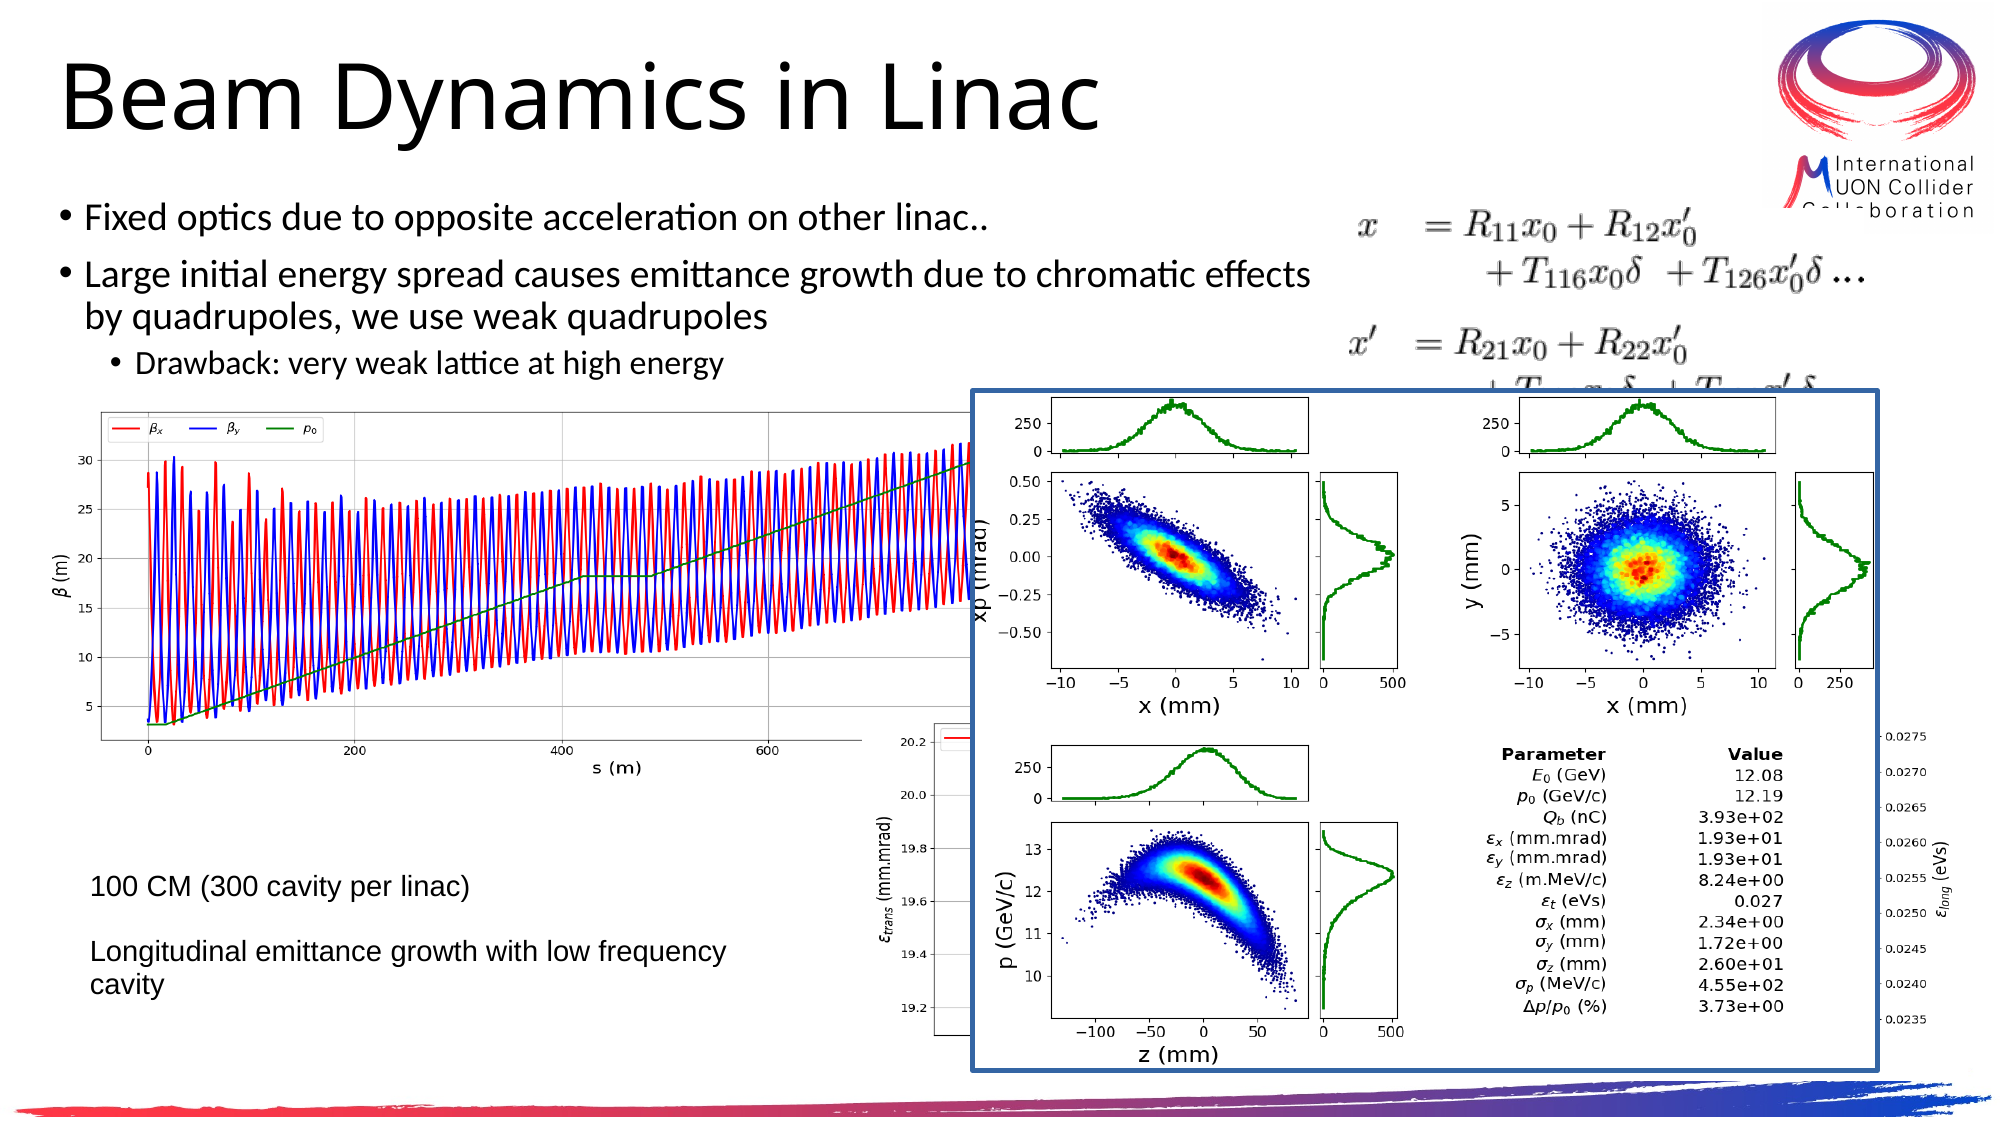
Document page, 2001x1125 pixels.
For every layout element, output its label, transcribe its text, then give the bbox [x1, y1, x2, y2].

title Beam Dynamics in Linac [43, 20, 1735, 179]
picture [0, 400, 2000, 1117]
picture [975, 393, 1876, 1069]
picture [1349, 2, 1994, 388]
list Fixed optics due to opposite acceleration on other linac.. Large initial energy spread causes emittance growth due to chromatic effects by quadrupoles, we use weak quadrupoles Drawback: very weak lattice at high energy [43, 188, 1350, 394]
text_box 100 CM (300 cavity per linac) Longitudinal emittance growth with low frequency cavity [75, 862, 826, 976]
